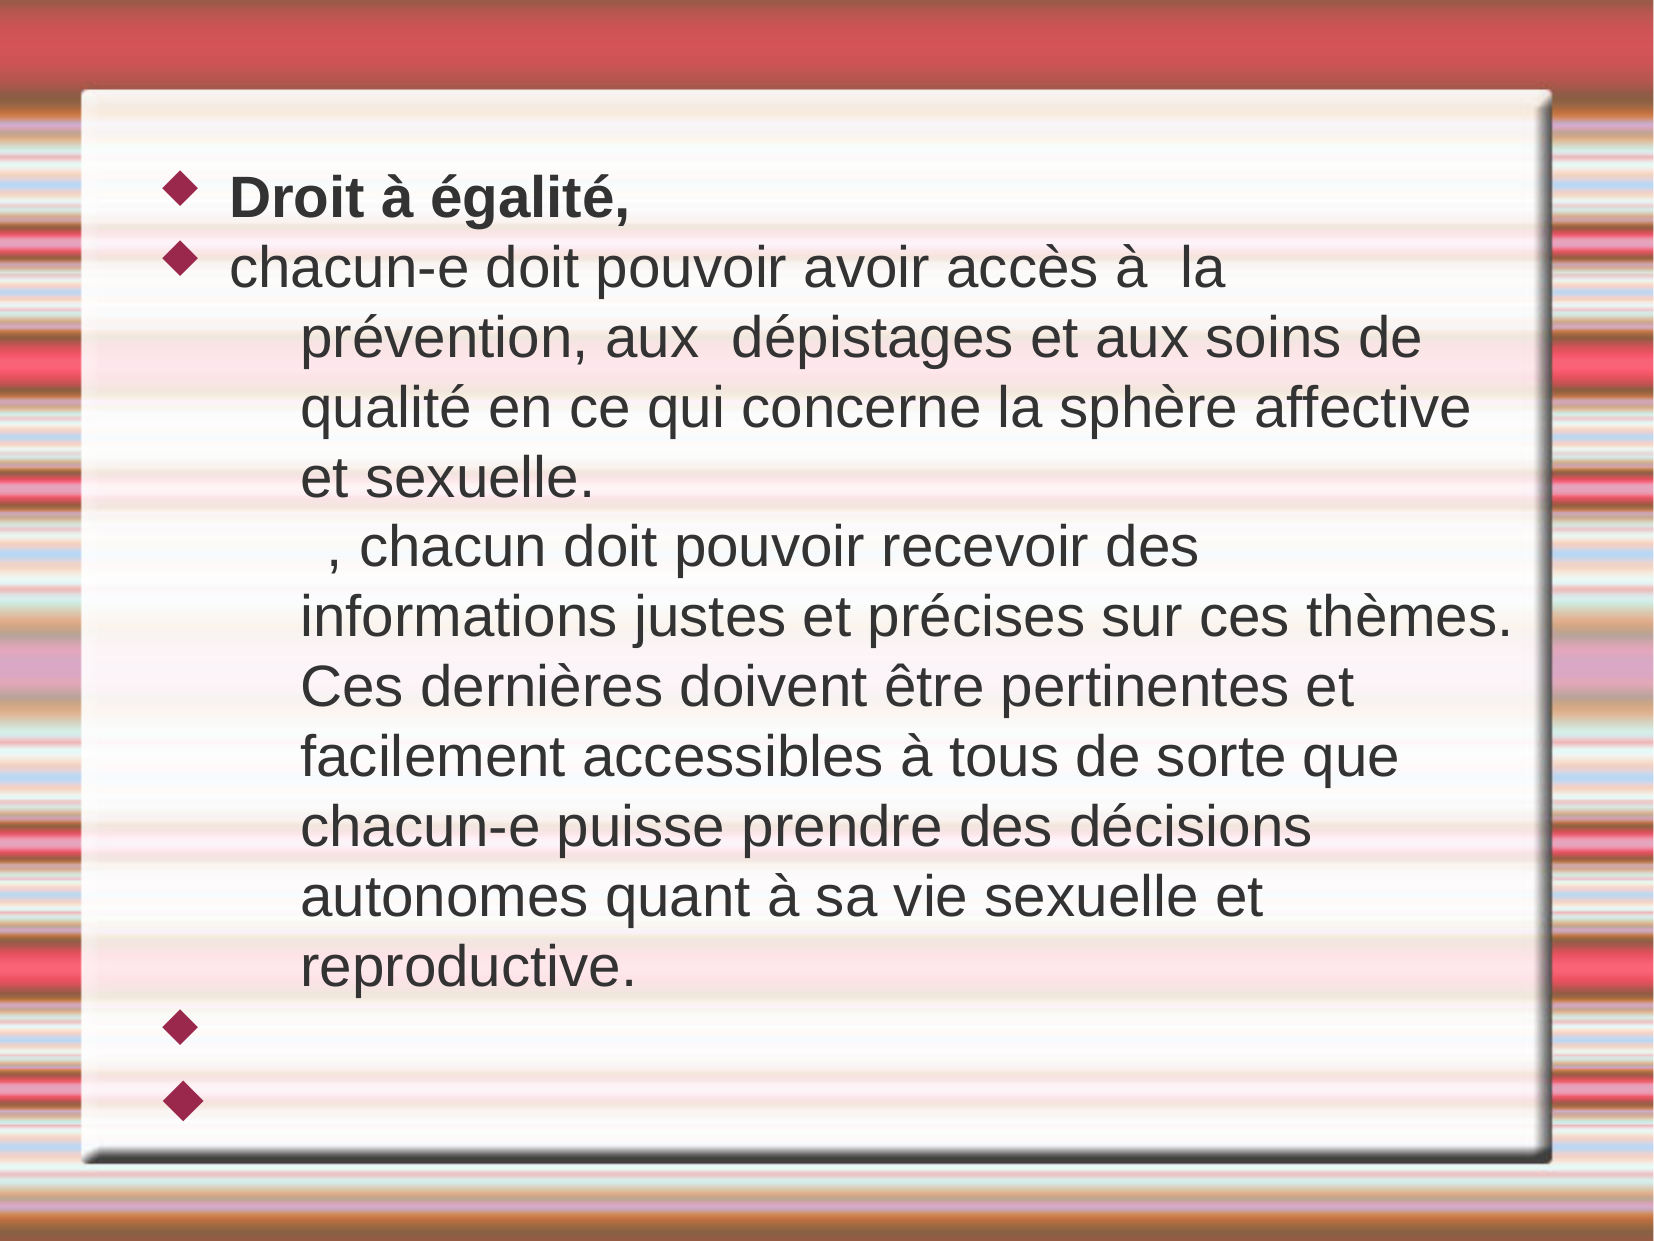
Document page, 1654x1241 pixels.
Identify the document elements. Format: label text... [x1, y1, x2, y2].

list Droit à égalité, chacun-e doit pouvoir avoir accès à la prévention, aux dépistages et aux soins de qualité en ce qui concerne la sphère affective et sexuelle. , chacun doit pouvoir recevoir des informations justes et précises sur ces thèmes. Ces dernières doivent être pertinentes et facilement accessibles à tous de sorte que chacun-e puisse prendre des décisions autonomes quant à sa vie sexuelle et reproductive. [134, 159, 1516, 1132]
